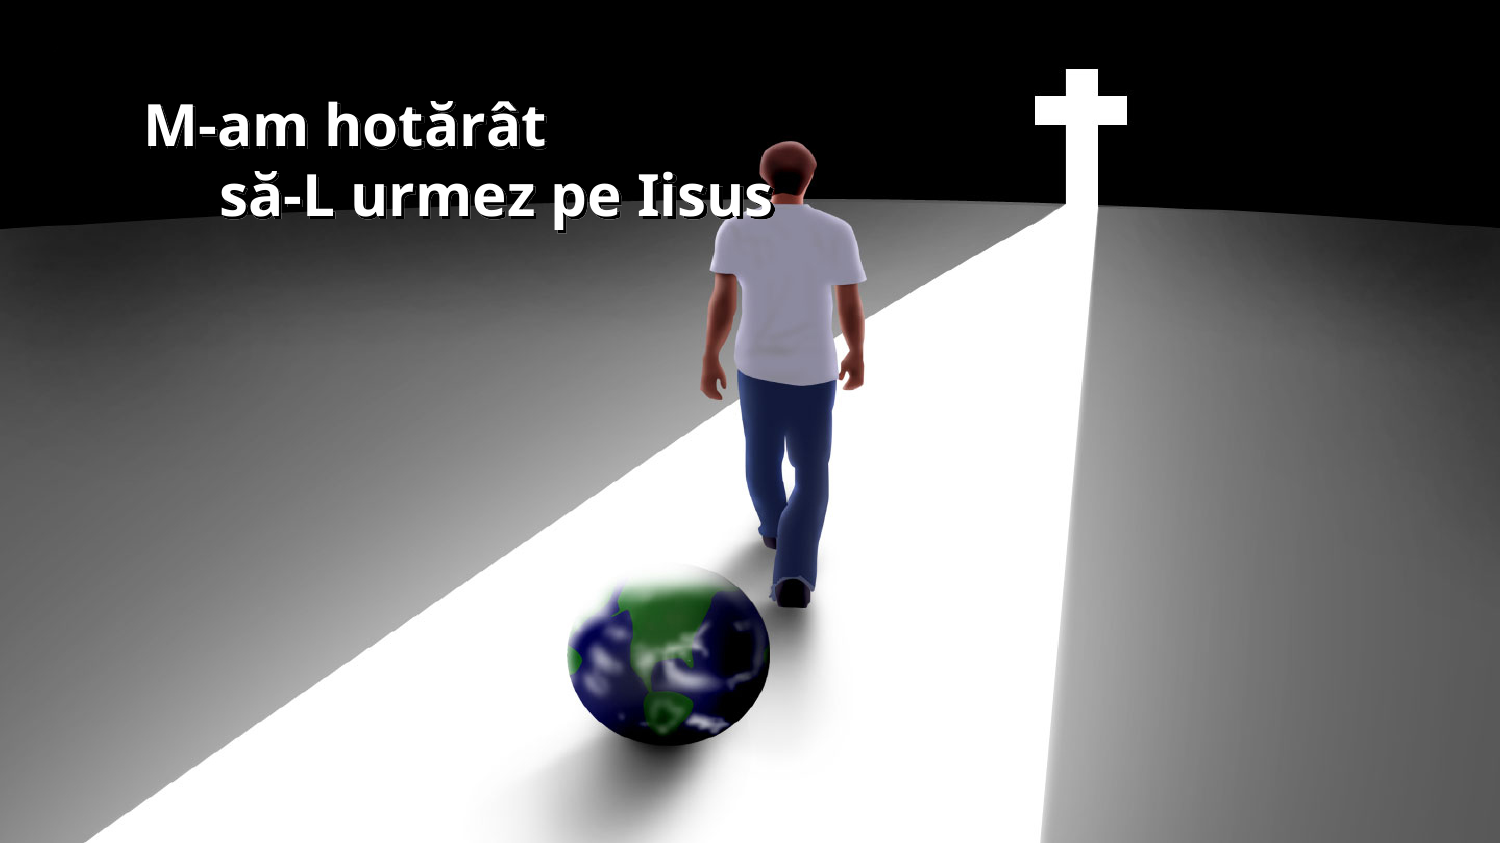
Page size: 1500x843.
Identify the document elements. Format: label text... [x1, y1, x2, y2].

picture [0, 0, 1500, 843]
text_box M-am hotărât să-L urmez pe Iisus [128, 80, 790, 307]
